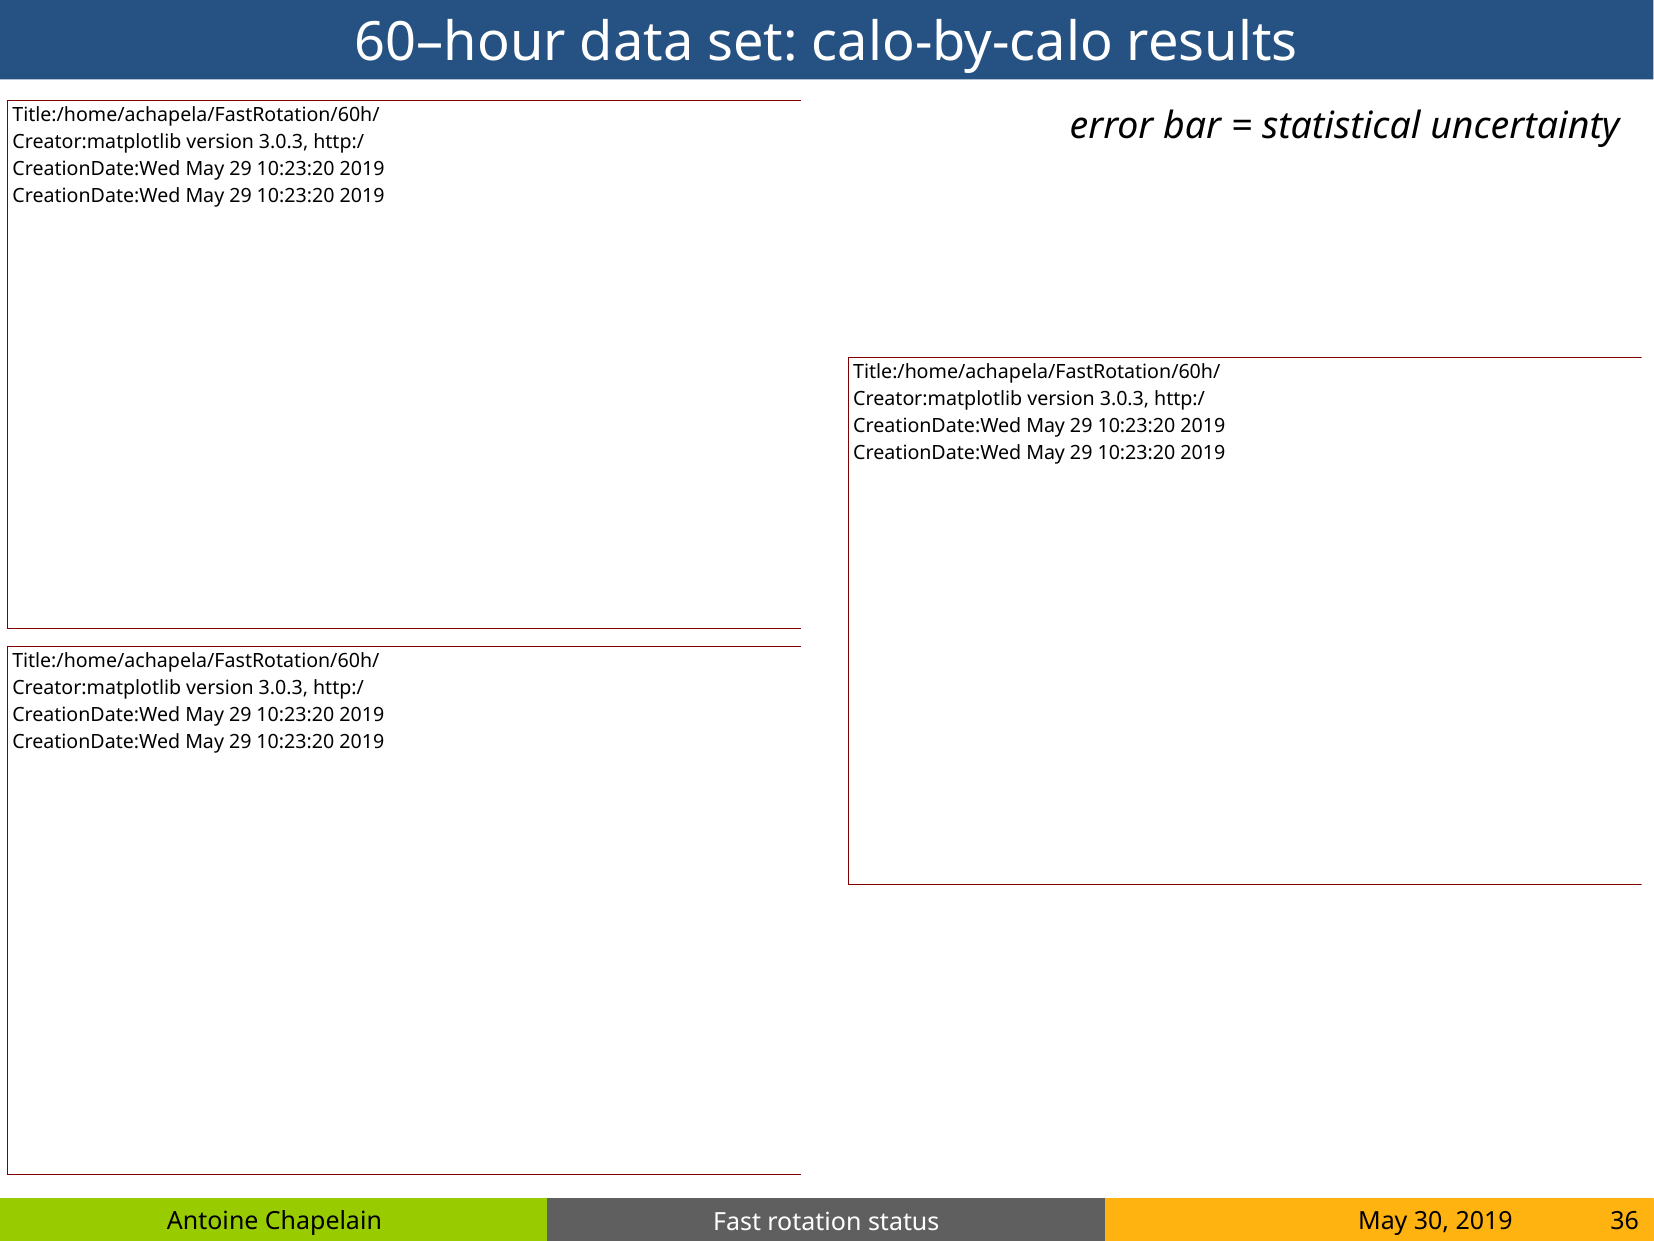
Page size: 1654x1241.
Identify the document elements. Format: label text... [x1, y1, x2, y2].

title 60–hour data set: calo-by-calo results [0, 0, 1654, 80]
text_box error bar = statistical uncertainty [810, 91, 1636, 151]
picture [6, 645, 801, 1175]
picture [846, 356, 1642, 885]
picture [6, 99, 801, 629]
